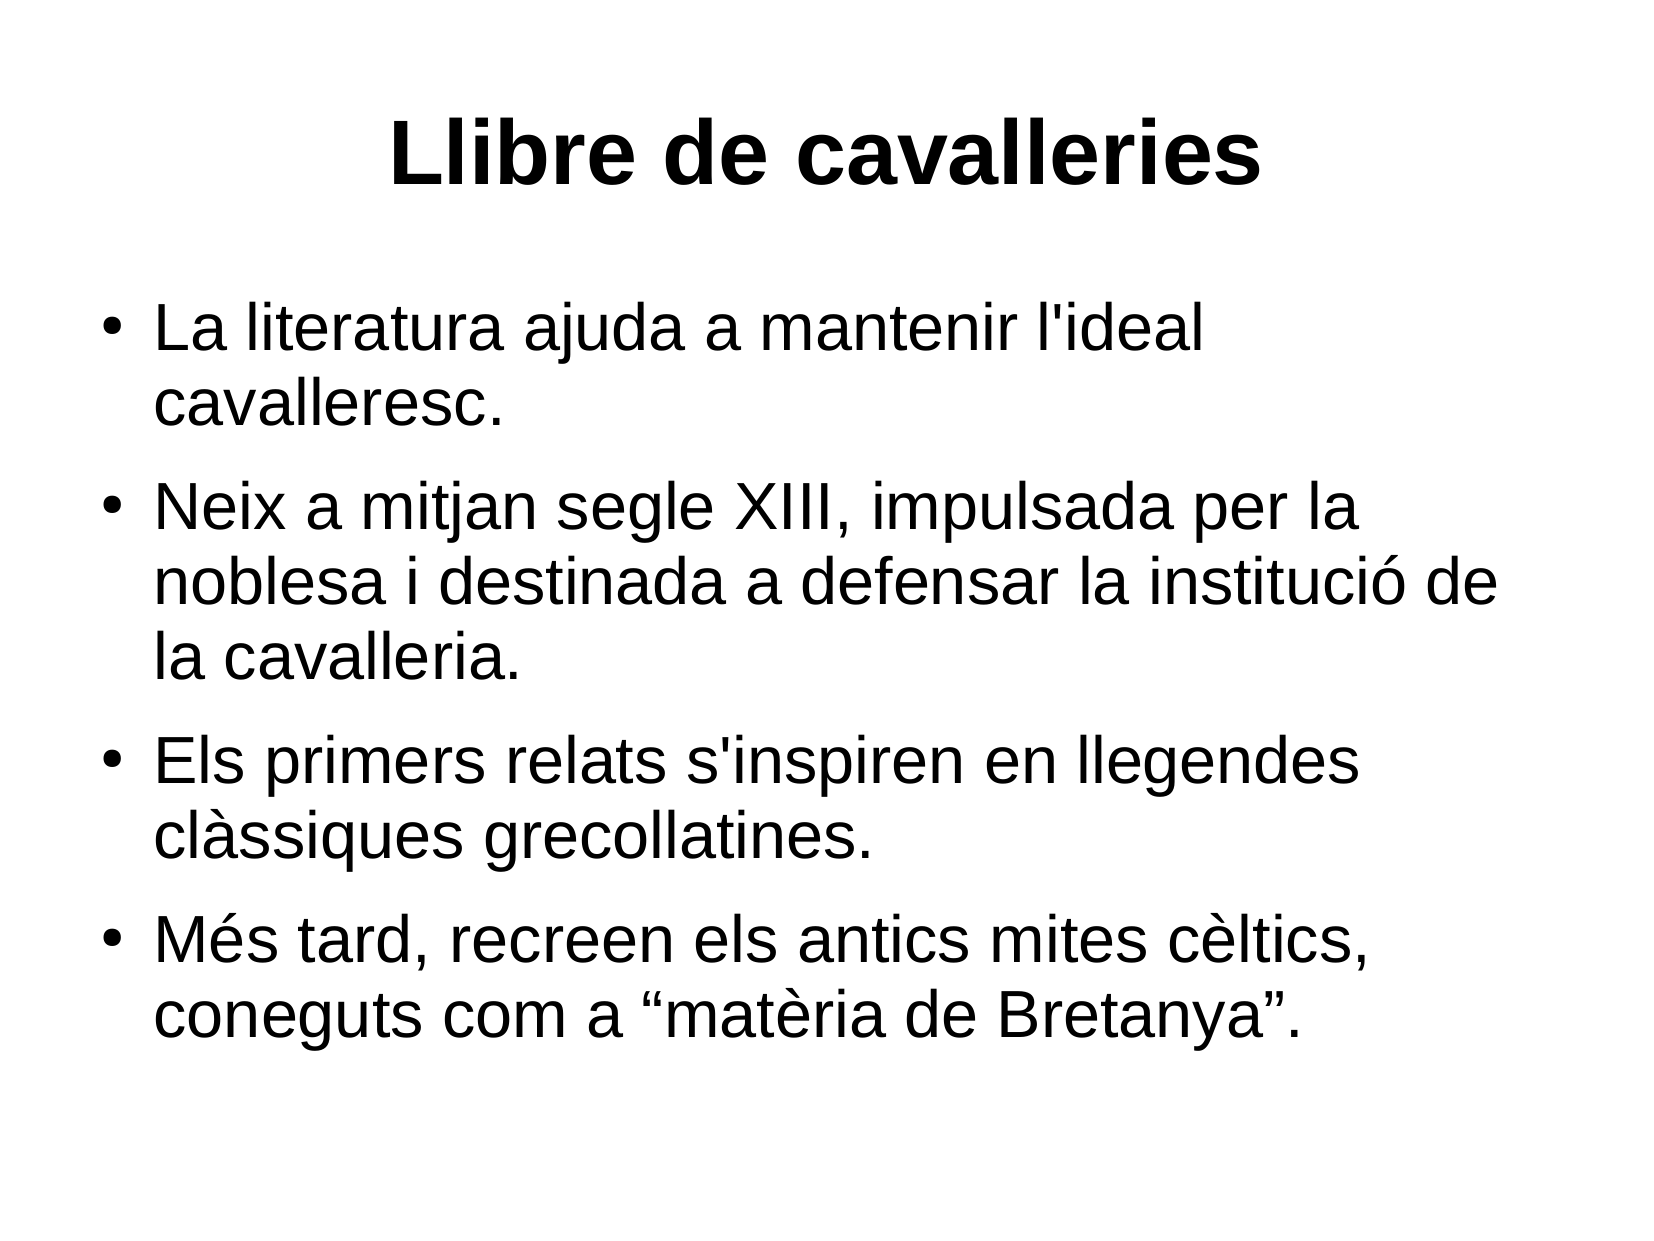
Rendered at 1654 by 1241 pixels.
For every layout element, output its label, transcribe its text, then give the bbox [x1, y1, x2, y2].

title Llibre de cavalleries [82, 49, 1571, 257]
list La literatura ajuda a mantenir l'ideal cavalleresc. Neix a mitjan segle XIII, impulsada per la noblesa i destinada a defensar la institució de la cavalleria. Els primers relats s'inspiren en llegendes clàssiques grecollatines. Més tard, recreen els antics mites cèltics, coneguts com a “matèria de Bretanya”. [82, 290, 1571, 1109]
